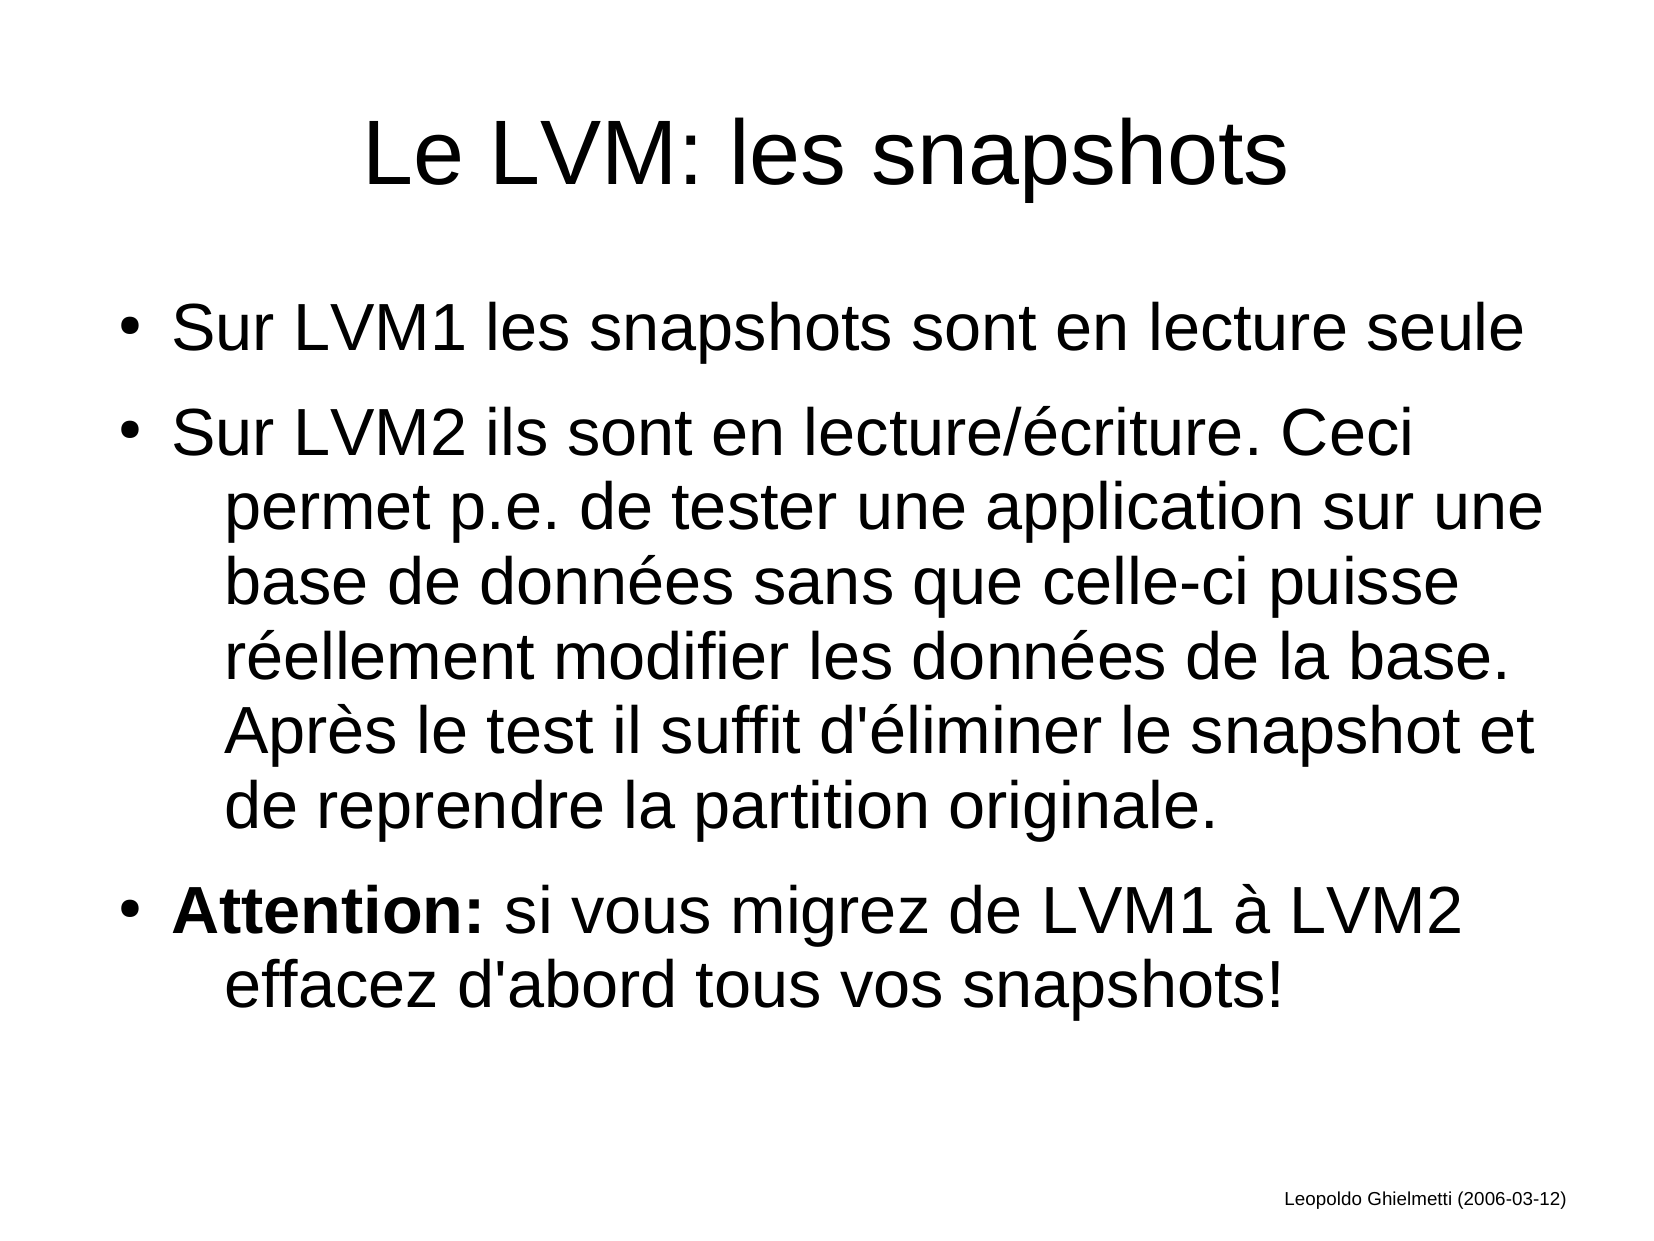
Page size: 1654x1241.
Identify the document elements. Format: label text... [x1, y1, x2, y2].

text_box Leopoldo Ghielmetti (2006-03-12) [1269, 1181, 1595, 1217]
title Le LVM: les snapshots [82, 49, 1571, 257]
list Sur LVM1 les snapshots sont en lecture seule Sur LVM2 ils sont en lecture/écriture. Ceci permet p.e. de tester une application sur une base de données sans que celle-ci puisse réellement modifier les données de la base. Après le test il suffit d'éliminer le snapshot et de reprendre la partition originale. Attention: si vous migrez de LVM1 à LVM2 effacez d'abord tous vos snapshots! [82, 290, 1571, 1109]
